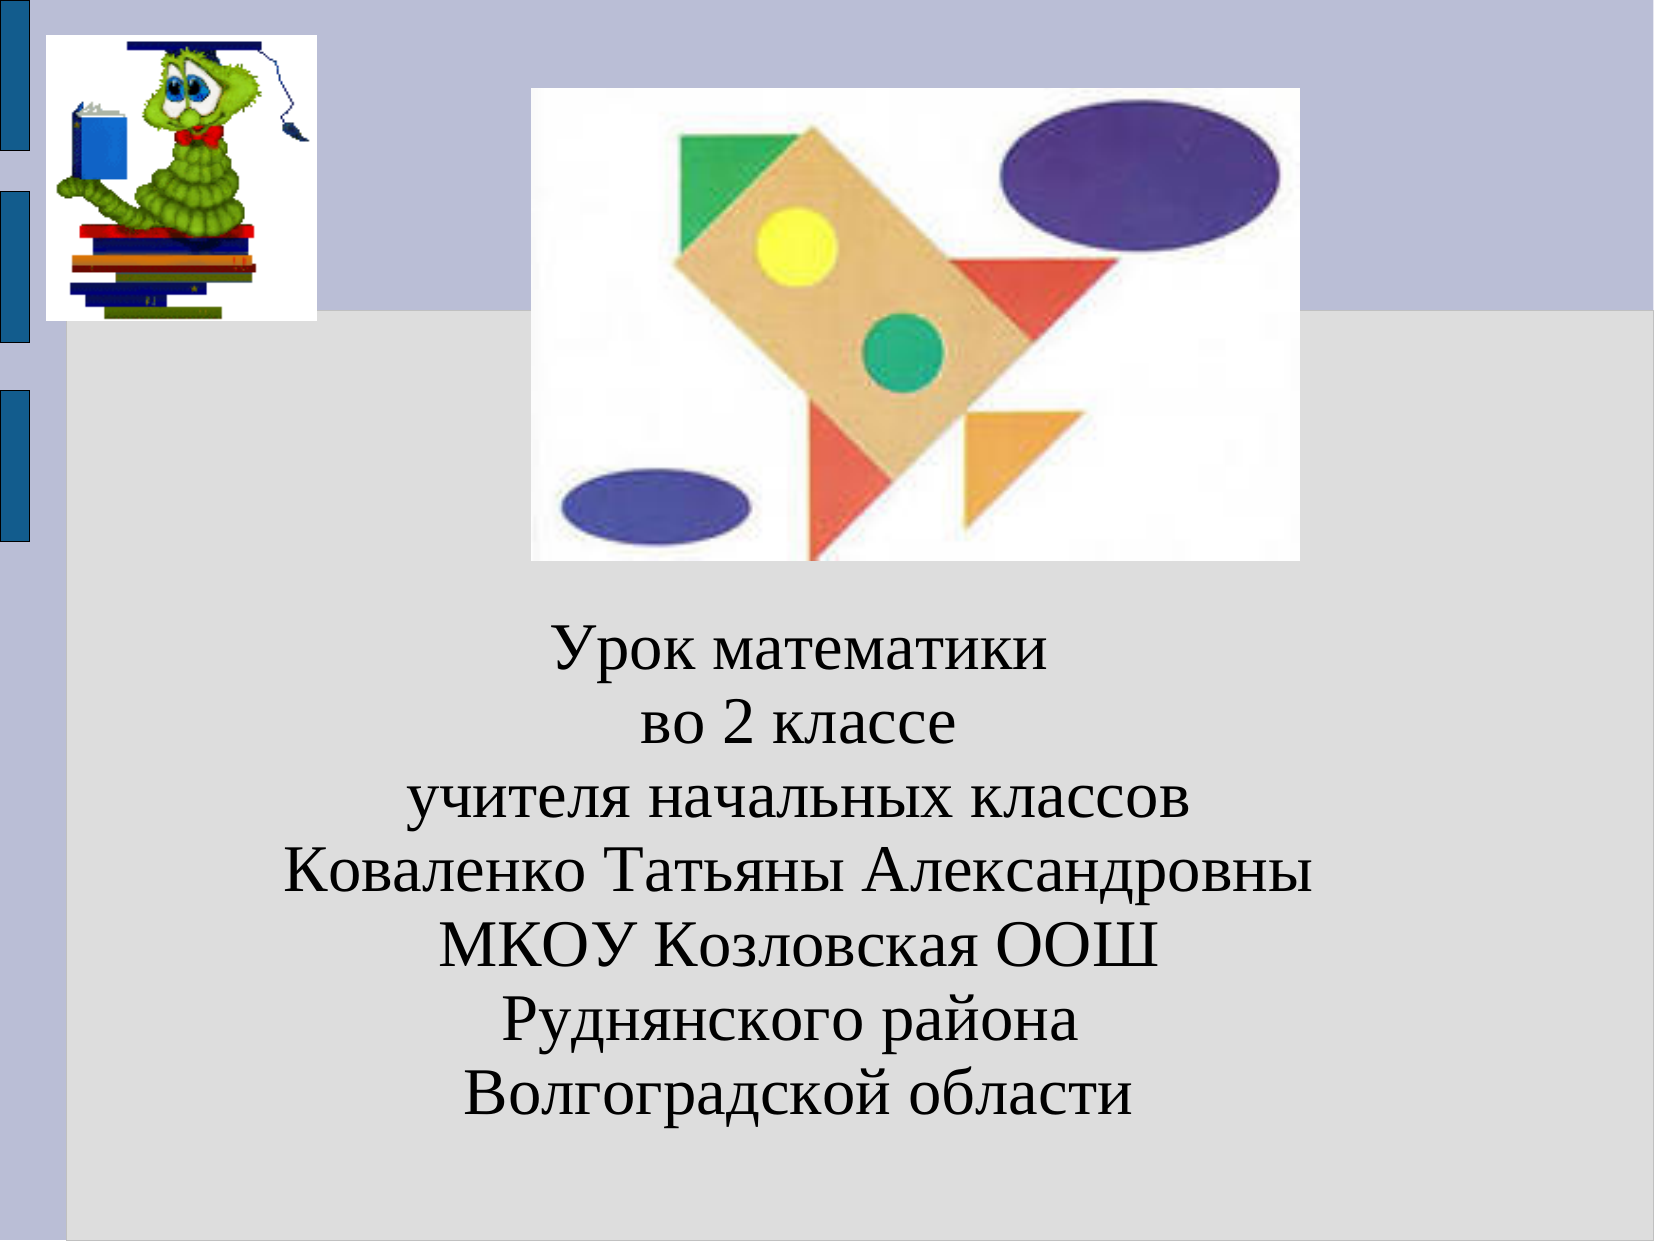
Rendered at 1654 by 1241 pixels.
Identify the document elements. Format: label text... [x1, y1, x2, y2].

subtitle Урок математики во 2 классе учителя начальных классов Коваленко Татьяны Александровны МКОУ Козловская ООШ Руднянского района Волгоградской области [121, 610, 1477, 1129]
picture [531, 88, 1300, 562]
picture [46, 35, 317, 321]
